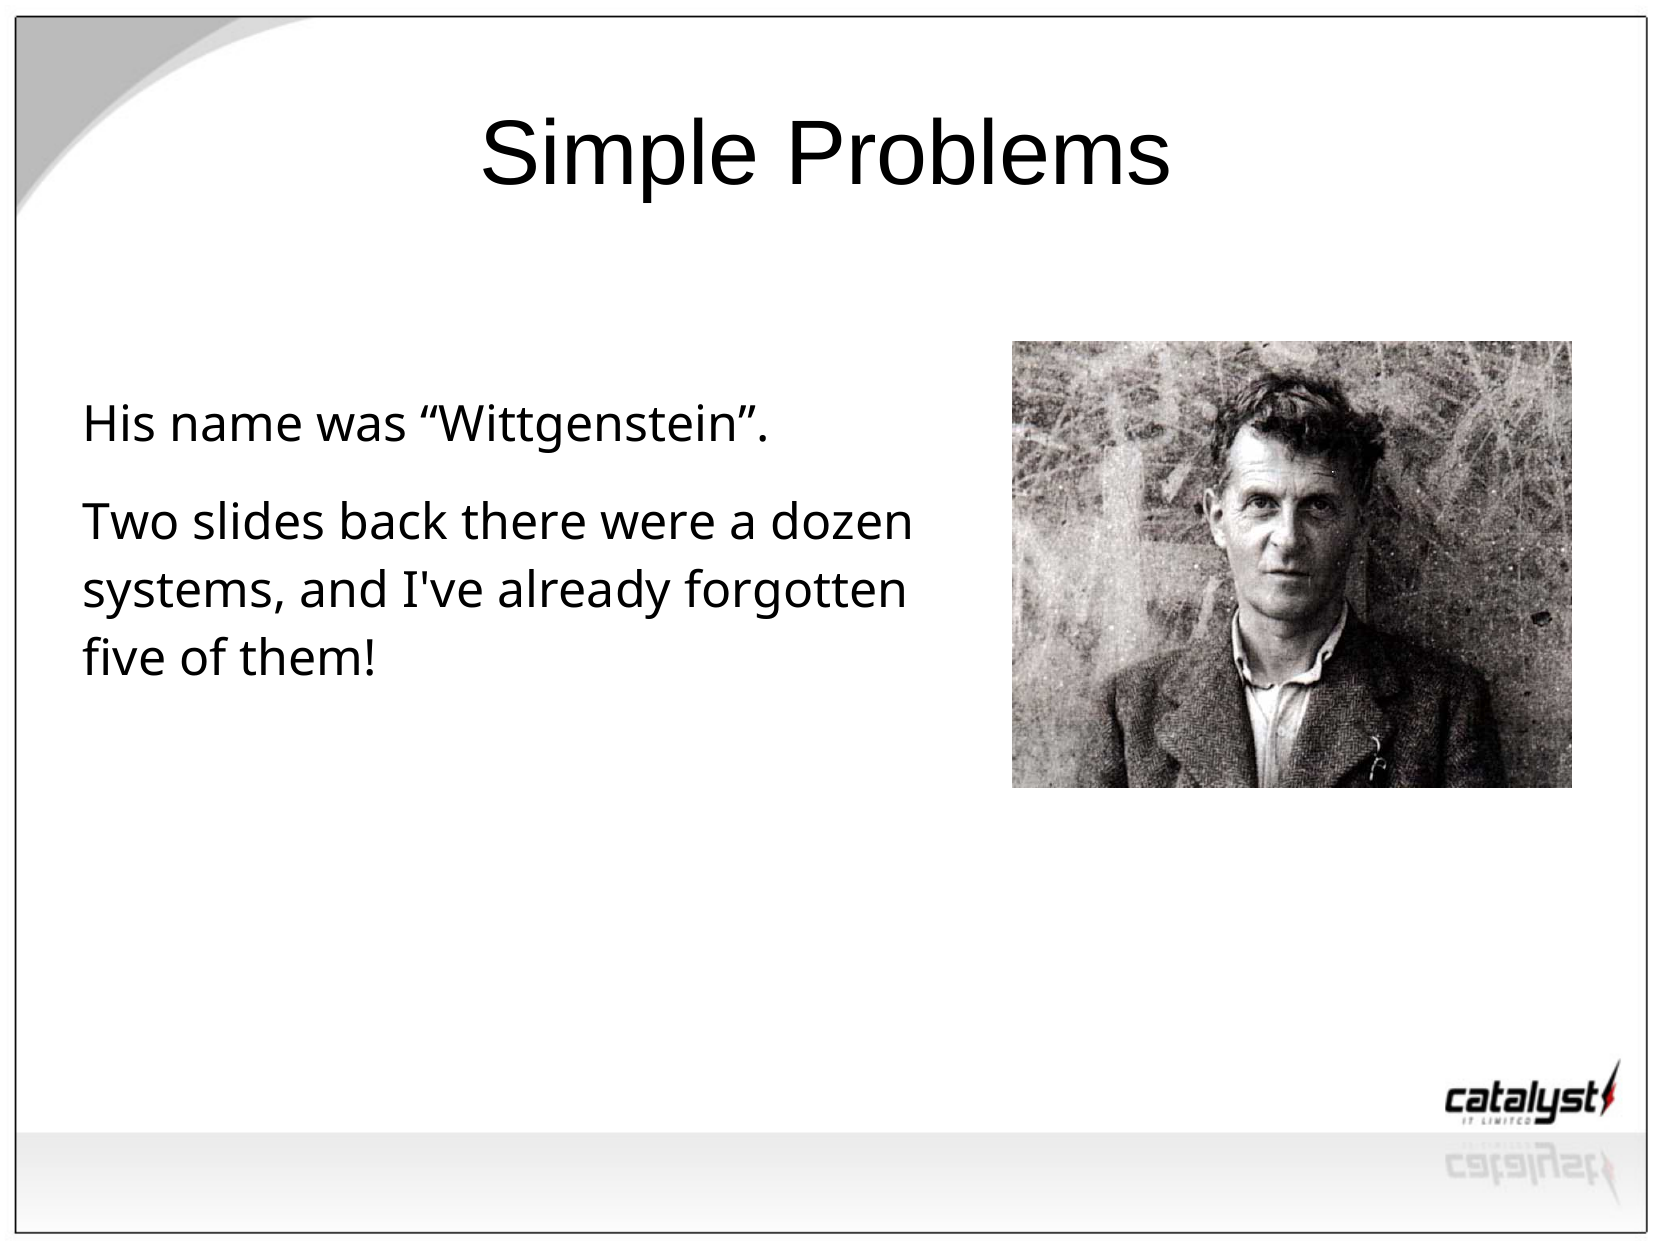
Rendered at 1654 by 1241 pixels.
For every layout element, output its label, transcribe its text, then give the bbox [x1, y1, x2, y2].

picture [4, 5, 1654, 1241]
list His name was “Wittgenstein”. Two slides back there were a dozen systems, and I've already forgotten five of them! [82, 290, 938, 1109]
title Simple Problems [82, 49, 1571, 257]
